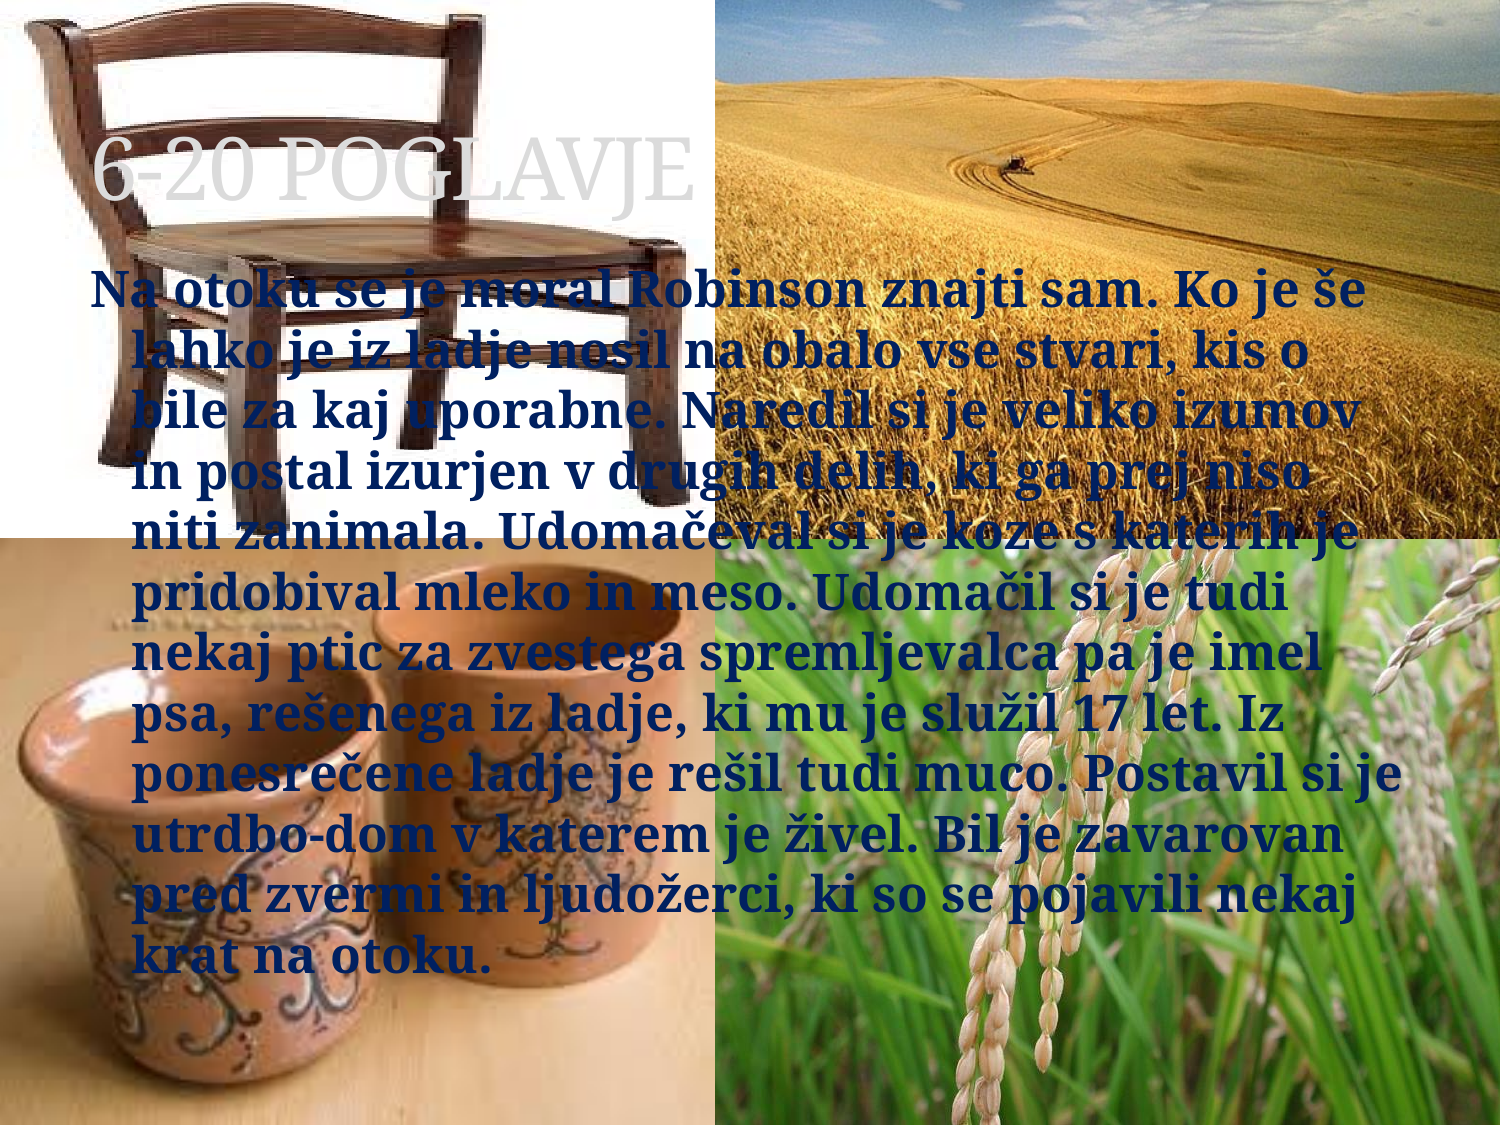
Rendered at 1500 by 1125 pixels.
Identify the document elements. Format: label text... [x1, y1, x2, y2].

picture [0, 0, 1500, 1125]
list Na otoku se je moral Robinson znajti sam. Ko je še lahko je iz ladje nosil na obalo vse stvari, kis o bile za kaj uporabne. Naredil si je veliko izumov in postal izurjen v drugih delih, ki ga prej niso niti zanimala. Udomačeval si je koze s katerih je pridobival mleko in meso. Udomačil si je tudi nekaj ptic za zvestega spremljevalca pa je imel psa, rešenega iz ladje, ki mu je služil 17 let. Iz ponesrečene ladje je rešil tudi muco. Postavil si je utrdbo-dom v katerem je živel. Bil je zavarovan pred zvermi in ljudožerci, ki so se pojavili nekaj krat na otoku. [75, 249, 1425, 1000]
title 6-20 POGLAVJE [75, 24, 1425, 225]
